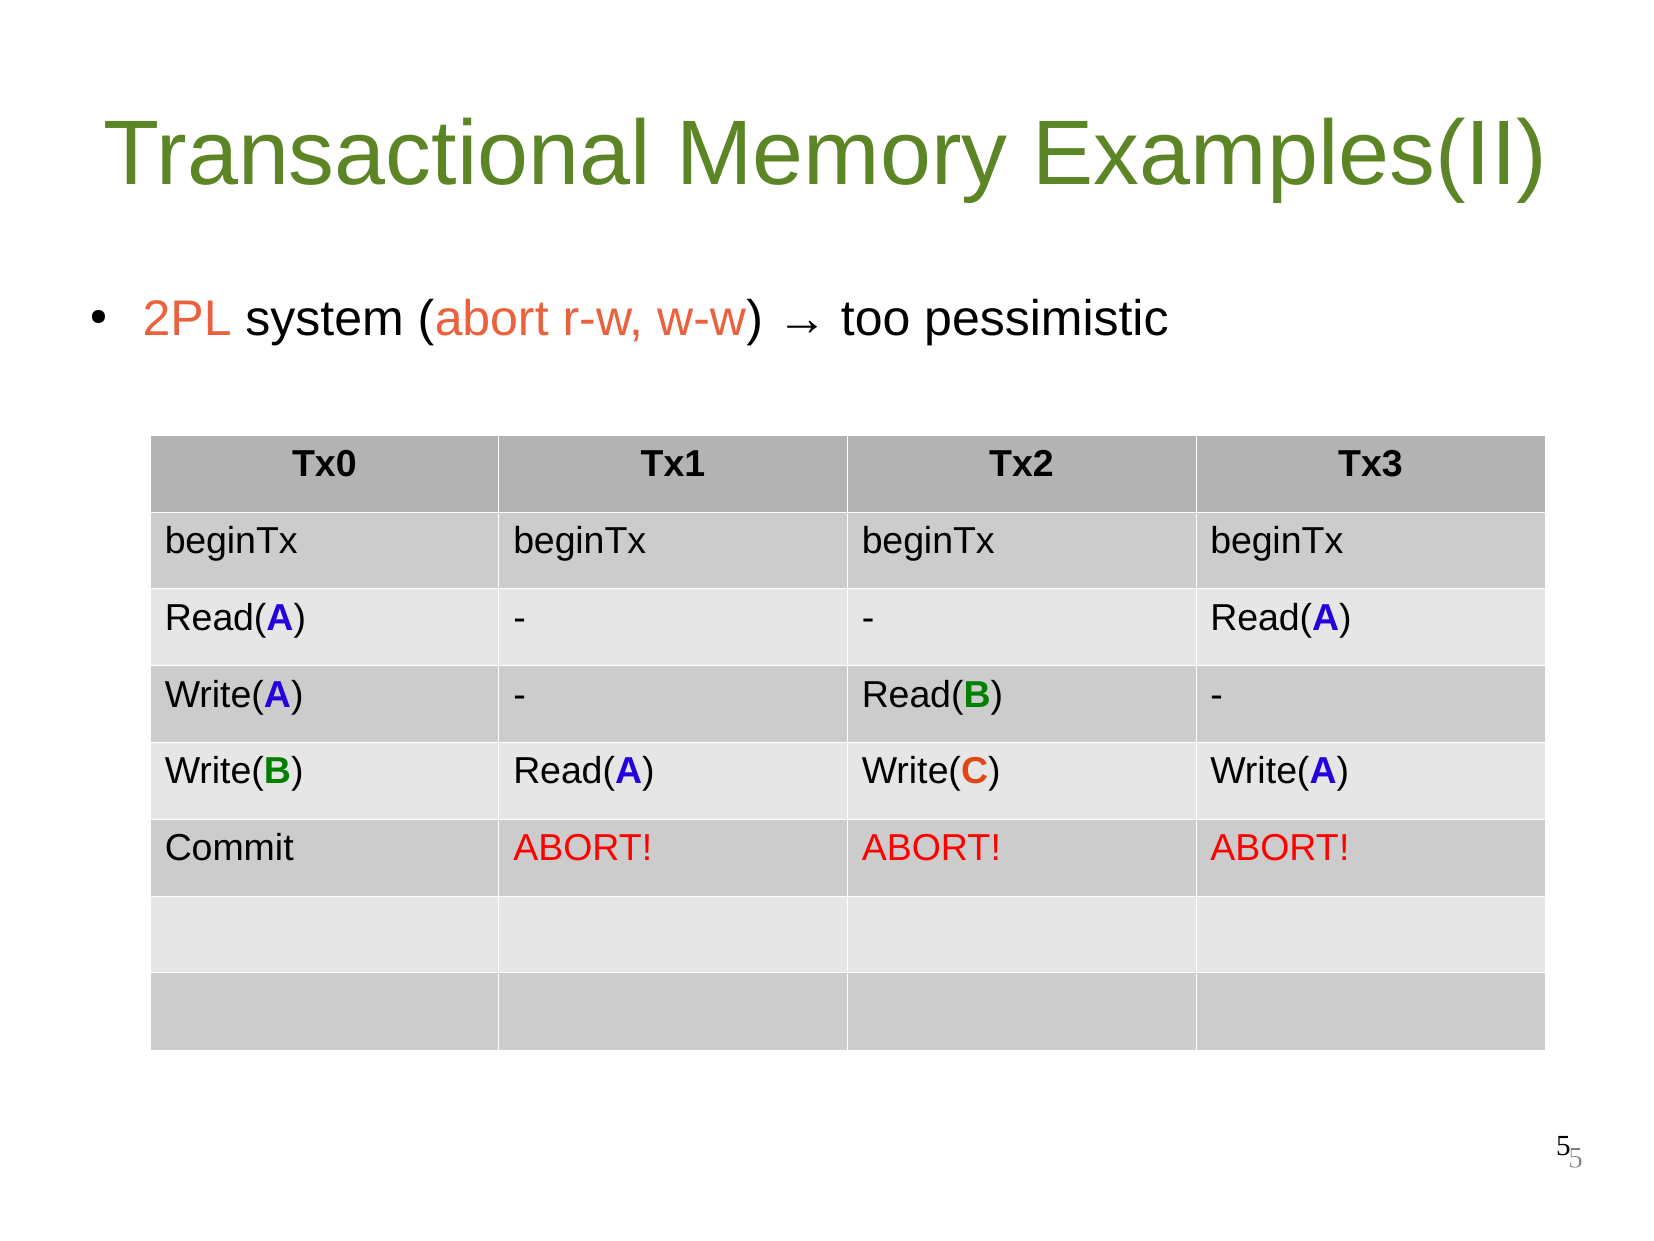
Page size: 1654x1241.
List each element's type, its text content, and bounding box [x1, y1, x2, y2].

table_cell beginTx [499, 513, 847, 588]
table_cell ABORT! [848, 820, 1196, 896]
table_cell [848, 897, 1196, 972]
table_cell beginTx [151, 513, 498, 588]
table_header Tx1 [499, 436, 847, 512]
table_cell - [848, 589, 1196, 665]
table_cell [151, 973, 498, 1050]
table_cell [499, 897, 847, 972]
table_cell beginTx [848, 513, 1196, 588]
list 2PL system (abort r-w, w-w) → too pessimistic [71, 290, 1561, 1126]
table_cell Read(B) [848, 666, 1196, 742]
table_cell beginTx [1197, 513, 1545, 588]
table_cell Read(A) [499, 743, 847, 819]
table_cell Write(C) [848, 743, 1196, 819]
table_cell Read(A) [1197, 589, 1545, 665]
table_cell [1197, 973, 1545, 1050]
table_cell - [499, 666, 847, 742]
table_cell - [1197, 666, 1545, 742]
table_cell ABORT! [499, 820, 847, 896]
table_cell Write(A) [151, 666, 498, 742]
table_cell Commit [151, 820, 498, 896]
table_cell [499, 973, 847, 1050]
table_cell Write(B) [151, 743, 498, 819]
table_cell ABORT! [1197, 820, 1545, 896]
table_cell Write(A) [1197, 743, 1545, 819]
table_cell Read(A) [151, 589, 498, 665]
table_cell [1197, 897, 1545, 972]
title Transactional Memory Examples(II) [82, 49, 1571, 257]
table_header Tx0 [151, 436, 498, 512]
table_cell [151, 897, 498, 972]
table_header Tx2 [848, 436, 1196, 512]
table_header Tx3 [1197, 436, 1545, 512]
table_cell - [499, 589, 847, 665]
table_cell [848, 973, 1196, 1050]
